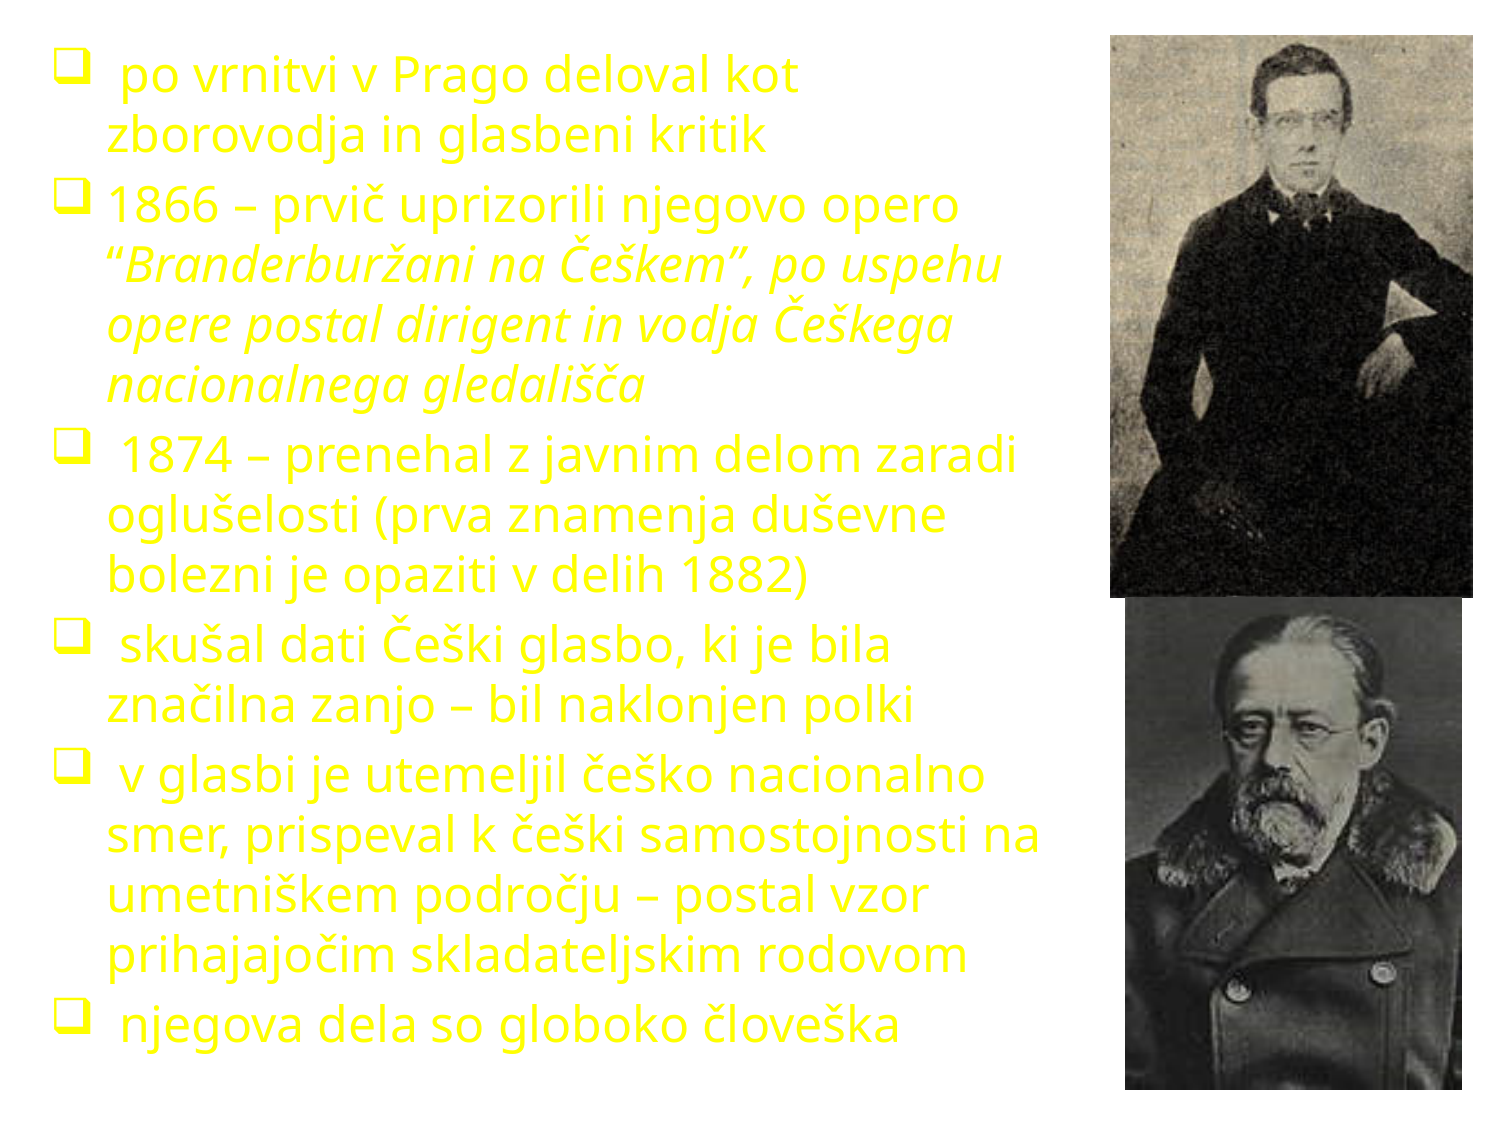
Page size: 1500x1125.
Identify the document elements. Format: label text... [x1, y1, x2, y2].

list po vrnitvi v Prago deloval kot zborovodja in glasbeni kritik 1866 – prvič uprizorili njegovo opero “Branderburžani na Češkem”, po uspehu opere postal dirigent in vodja Češkega nacionalnega gledališča 1874 – prenehal z javnim delom zaradi oglušelosti (prva znamenja duševne bolezni je opaziti v delih 1882) skušal dati Češki glasbo, ki je bila značilna zanjo – bil naklonjen polki v glasbi je utemeljil češko nacionalno smer, prispeval k češki samostojnosti na umetniškem področju – postal vzor prihajajočim skladateljskim rodovom njegova dela so globoko človeška [35, 35, 1067, 1090]
picture [0, 0, 1500, 1125]
